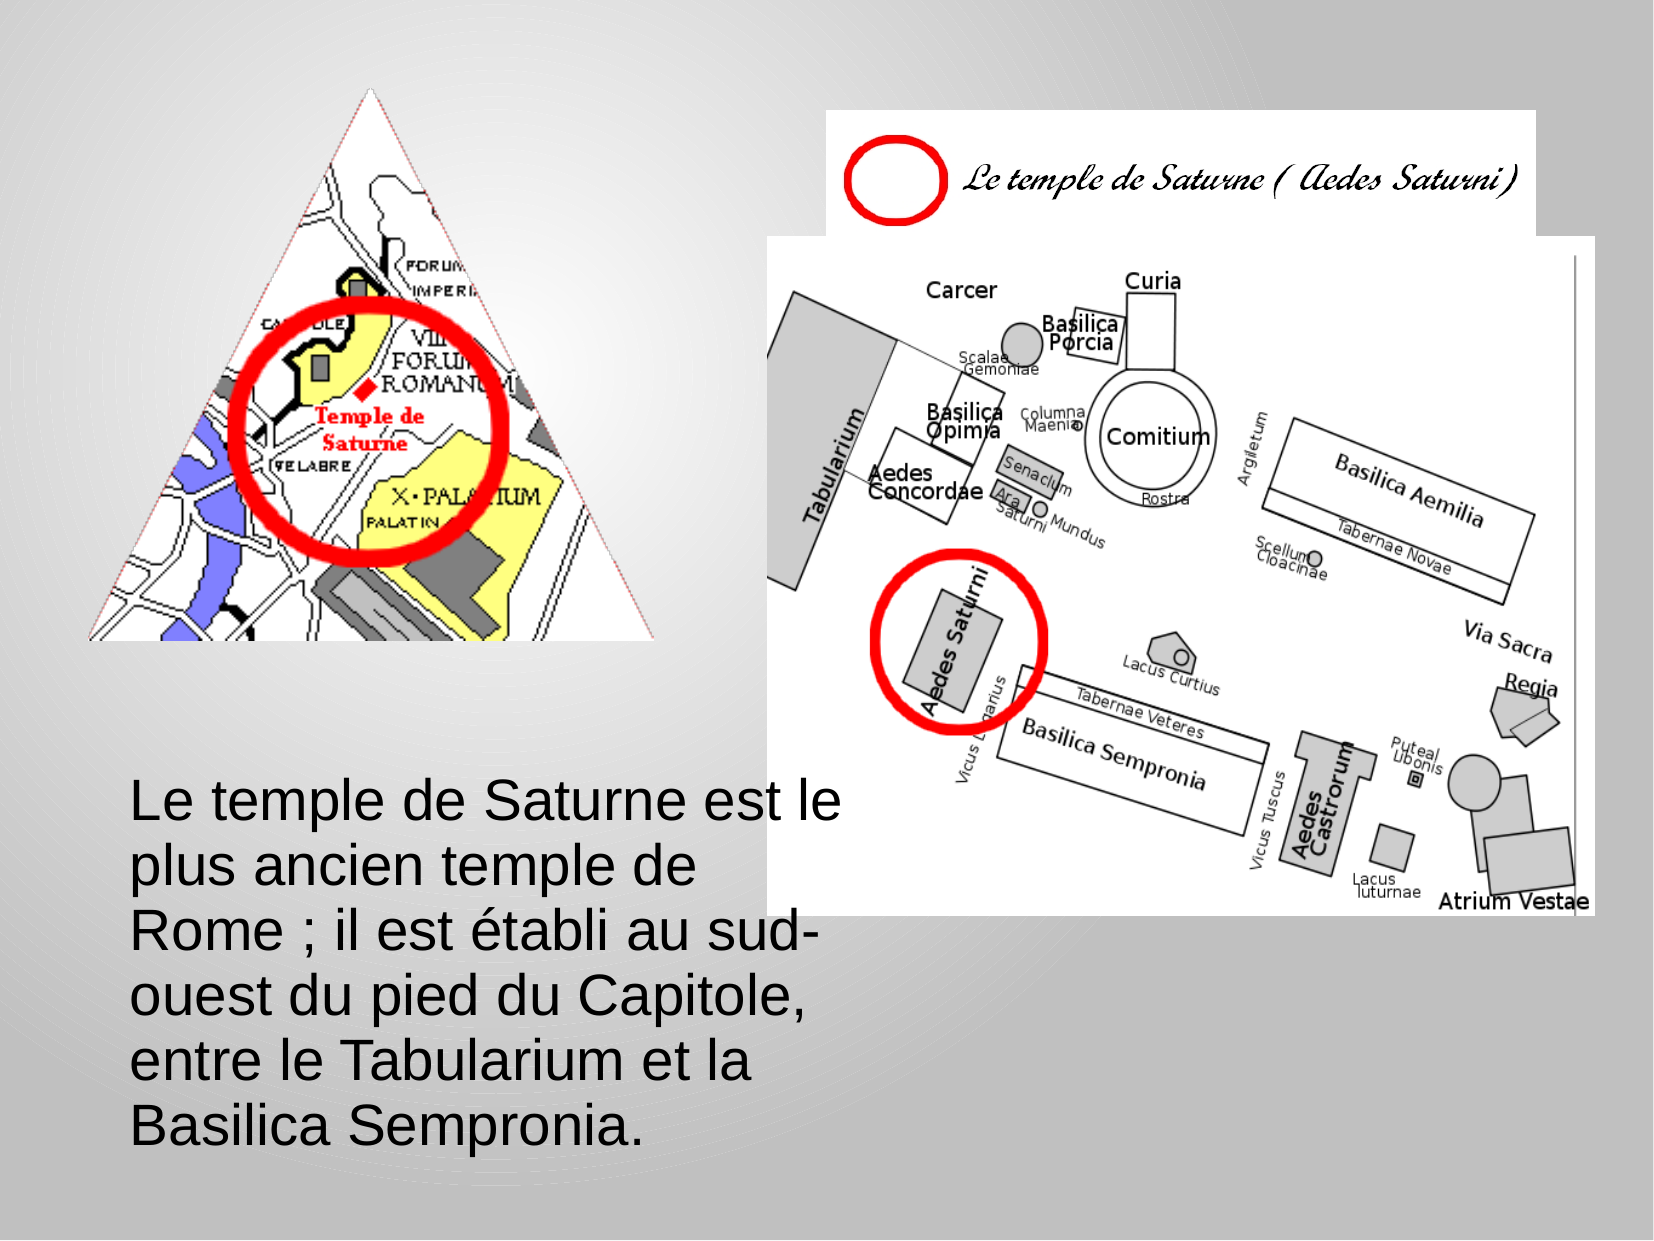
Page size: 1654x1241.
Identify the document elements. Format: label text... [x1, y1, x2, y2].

picture [767, 110, 1595, 916]
picture [88, 88, 654, 641]
list Le temple de Saturne est le plus ancien temple de Rome ; il est établi au sud-ouest du pied du Capitole, entre le Tabularium et la Basilica Sempronia. [59, 767, 857, 1241]
